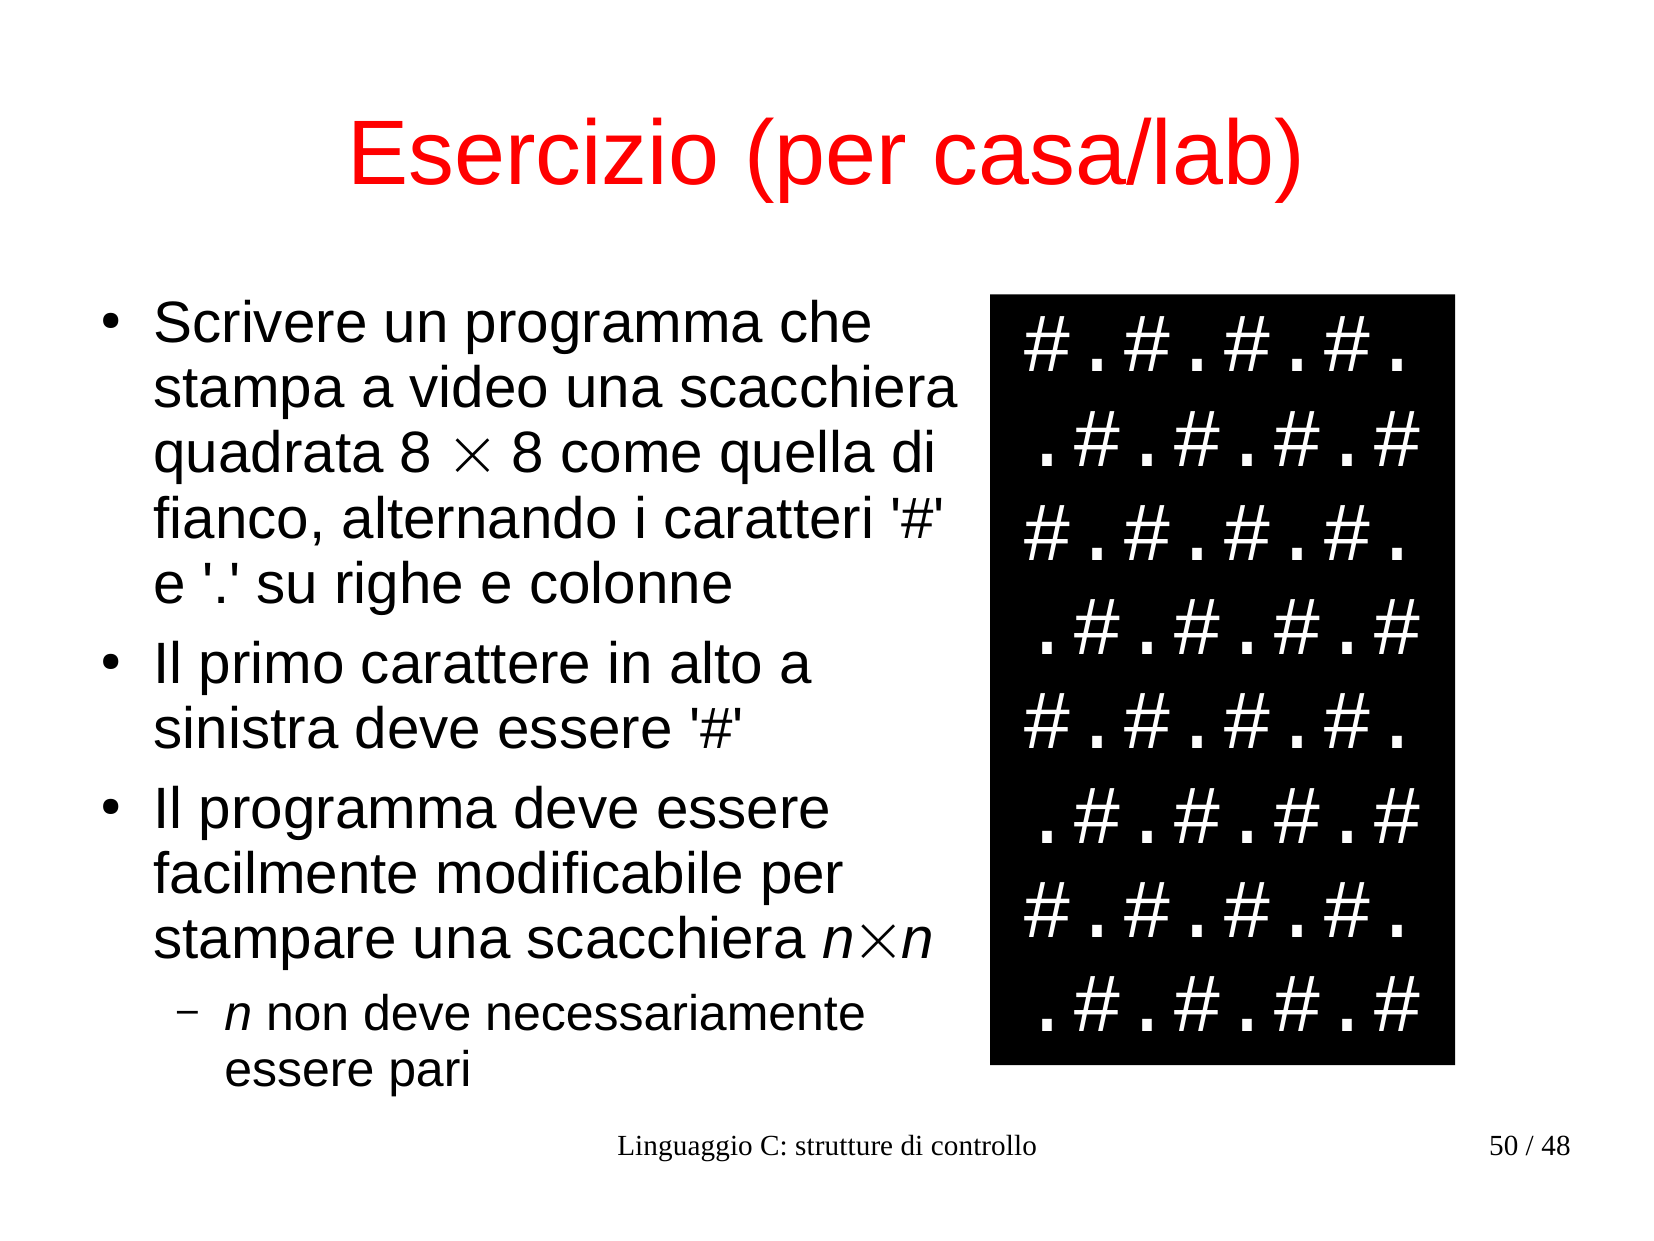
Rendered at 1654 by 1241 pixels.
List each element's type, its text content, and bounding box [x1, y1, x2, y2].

title Esercizio (per casa/lab) [82, 49, 1571, 257]
text_box #.#.#.#. .#.#.#.# #.#.#.#. .#.#.#.# #.#.#.#. .#.#.#.# #.#.#.#. .#.#.#.# [990, 294, 1456, 1066]
list Scrivere un programma che stampa a video una scacchiera quadrata 8 ´ 8 come quella di fianco, alternando i caratteri '#' e '.' su righe e colonne Il primo carattere in alto a sinistra deve essere '#' Il programma deve essere facilmente modificabile per stampare una scacchiera n´n n non deve necessariamente essere pari [82, 290, 961, 1109]
